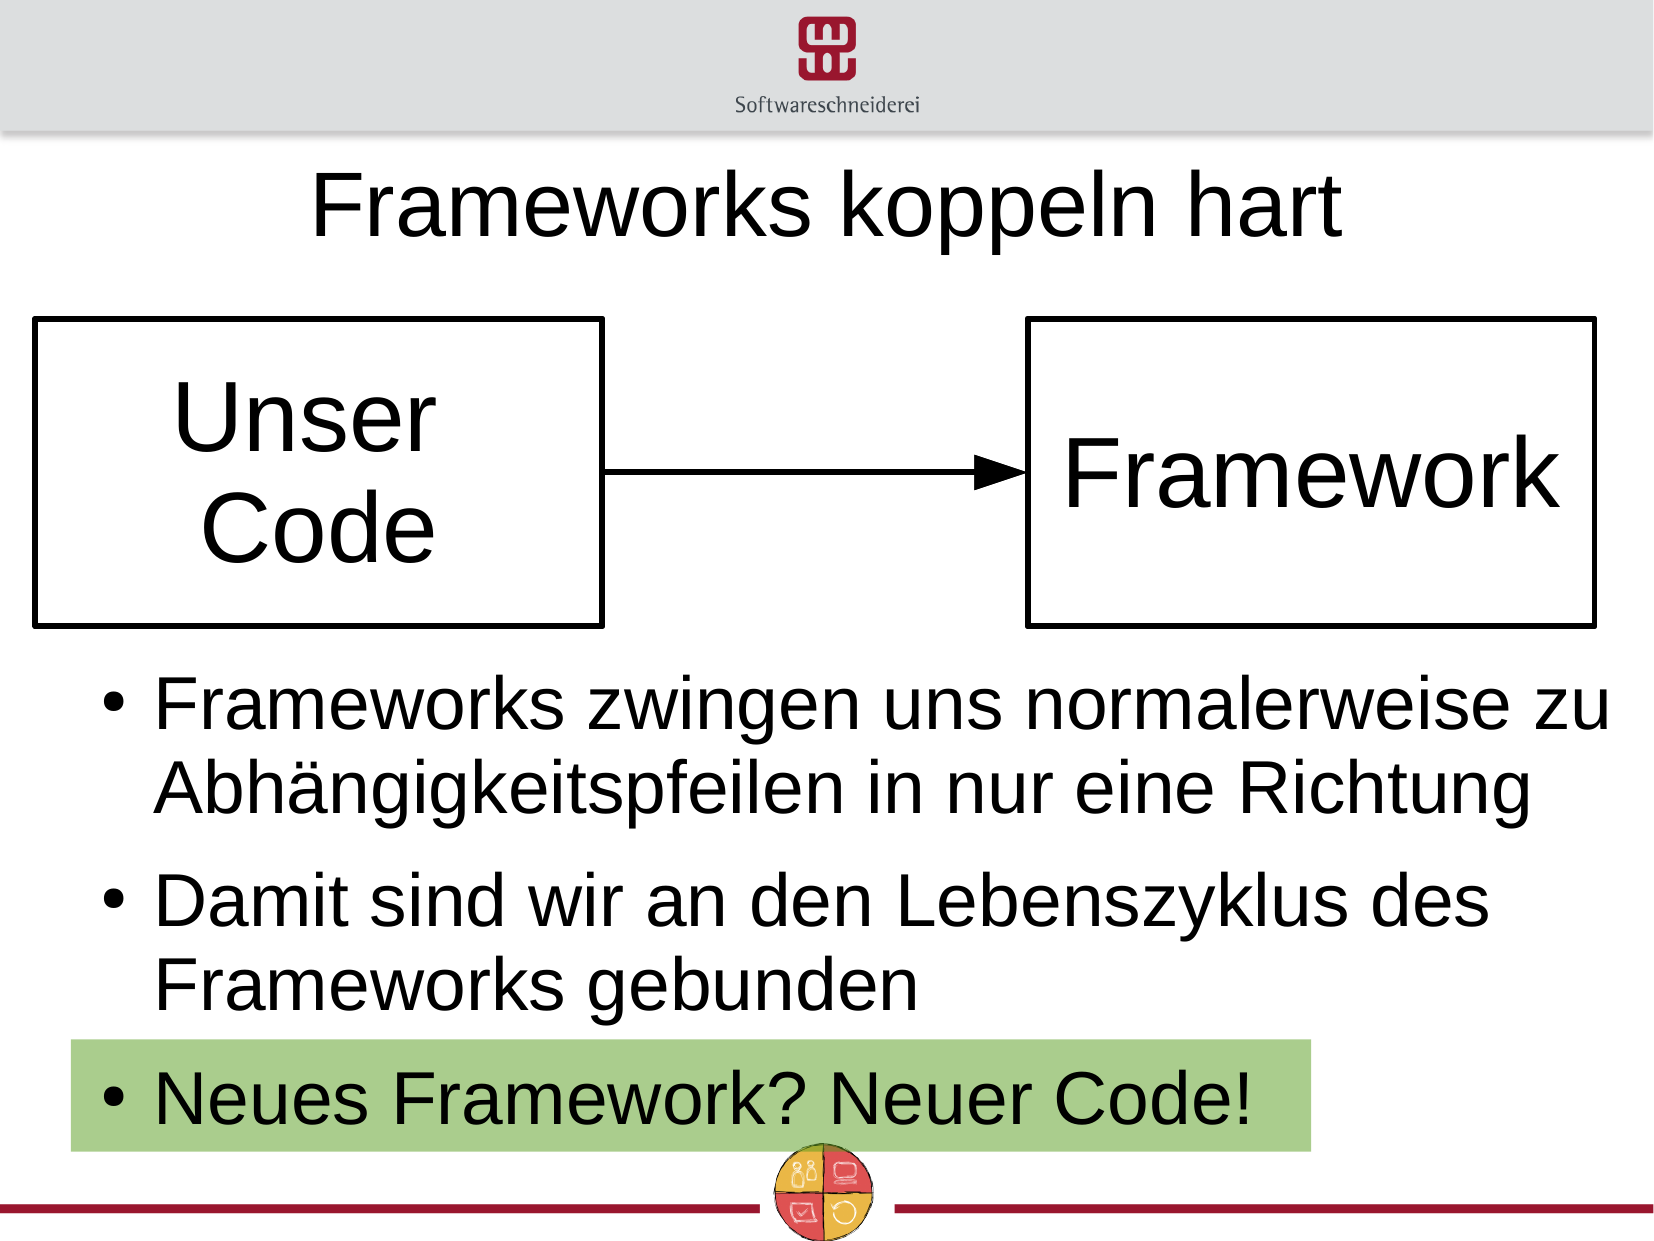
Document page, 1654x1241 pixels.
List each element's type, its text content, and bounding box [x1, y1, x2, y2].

text_box Unser Code [35, 318, 603, 626]
text_box [70, 1039, 1312, 1152]
title Frameworks koppeln hart [82, 147, 1571, 257]
picture [0, 0, 1654, 1241]
text_box Framework [1027, 318, 1595, 626]
list Frameworks zwingen uns normalerweise zu Abhängigkeitspfeilen in nur eine Richtung Damit sind wir an den Lebenszyklus des Frameworks gebunden Neues Framework? Neuer Code! [82, 661, 1625, 1139]
